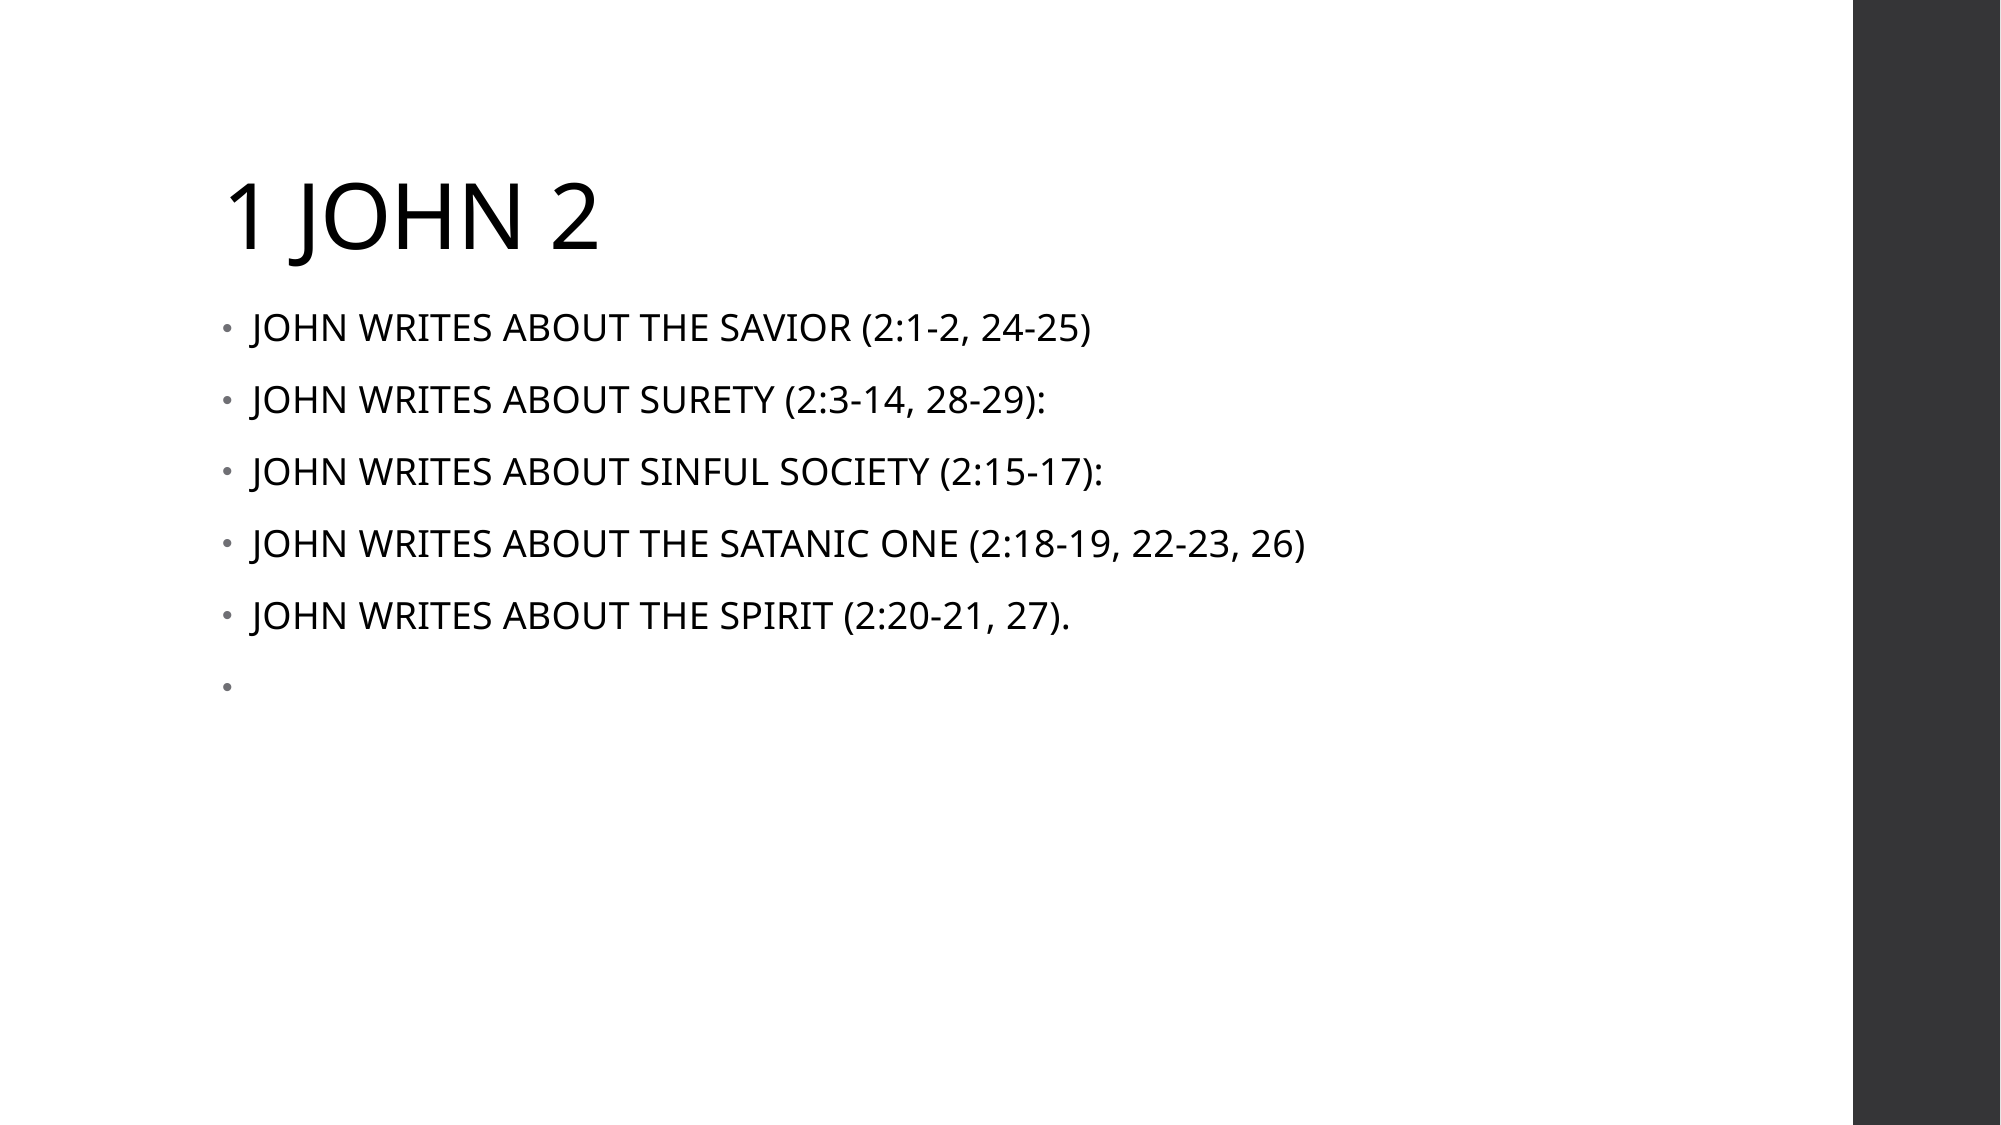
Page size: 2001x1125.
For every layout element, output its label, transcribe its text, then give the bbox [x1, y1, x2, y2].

title 1 JOHN 2 [206, 60, 1797, 278]
list JOHN WRITES ABOUT THE SAVIOR (2:1-2, 24-25) JOHN WRITES ABOUT SURETY (2:3-14, 28-29): JOHN WRITES ABOUT SINFUL SOCIETY (2:15-17): JOHN WRITES ABOUT THE SATANIC ONE (2:18-19, 22-23, 26) JOHN WRITES ABOUT THE SPIRIT (2:20-21, 27). [206, 299, 1617, 1014]
